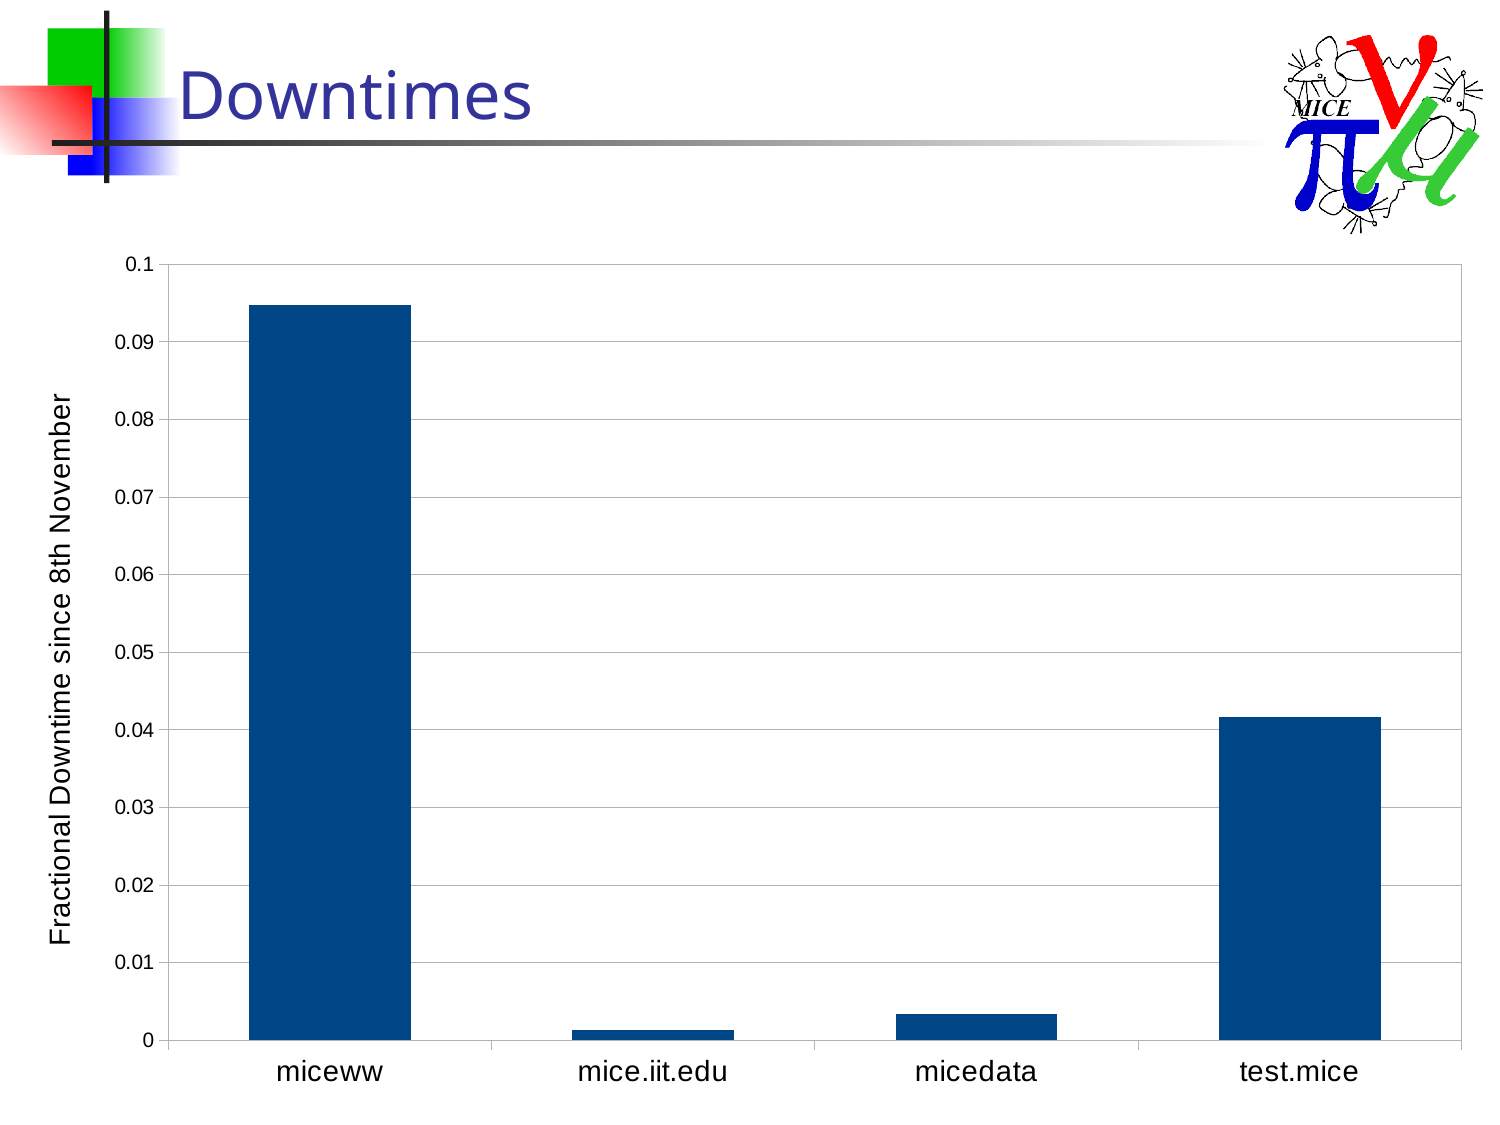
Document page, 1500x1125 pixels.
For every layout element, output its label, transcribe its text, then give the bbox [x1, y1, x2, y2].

chart [7, 235, 1492, 1106]
picture [1264, 5, 1500, 251]
title Downtimes [162, 0, 1441, 188]
